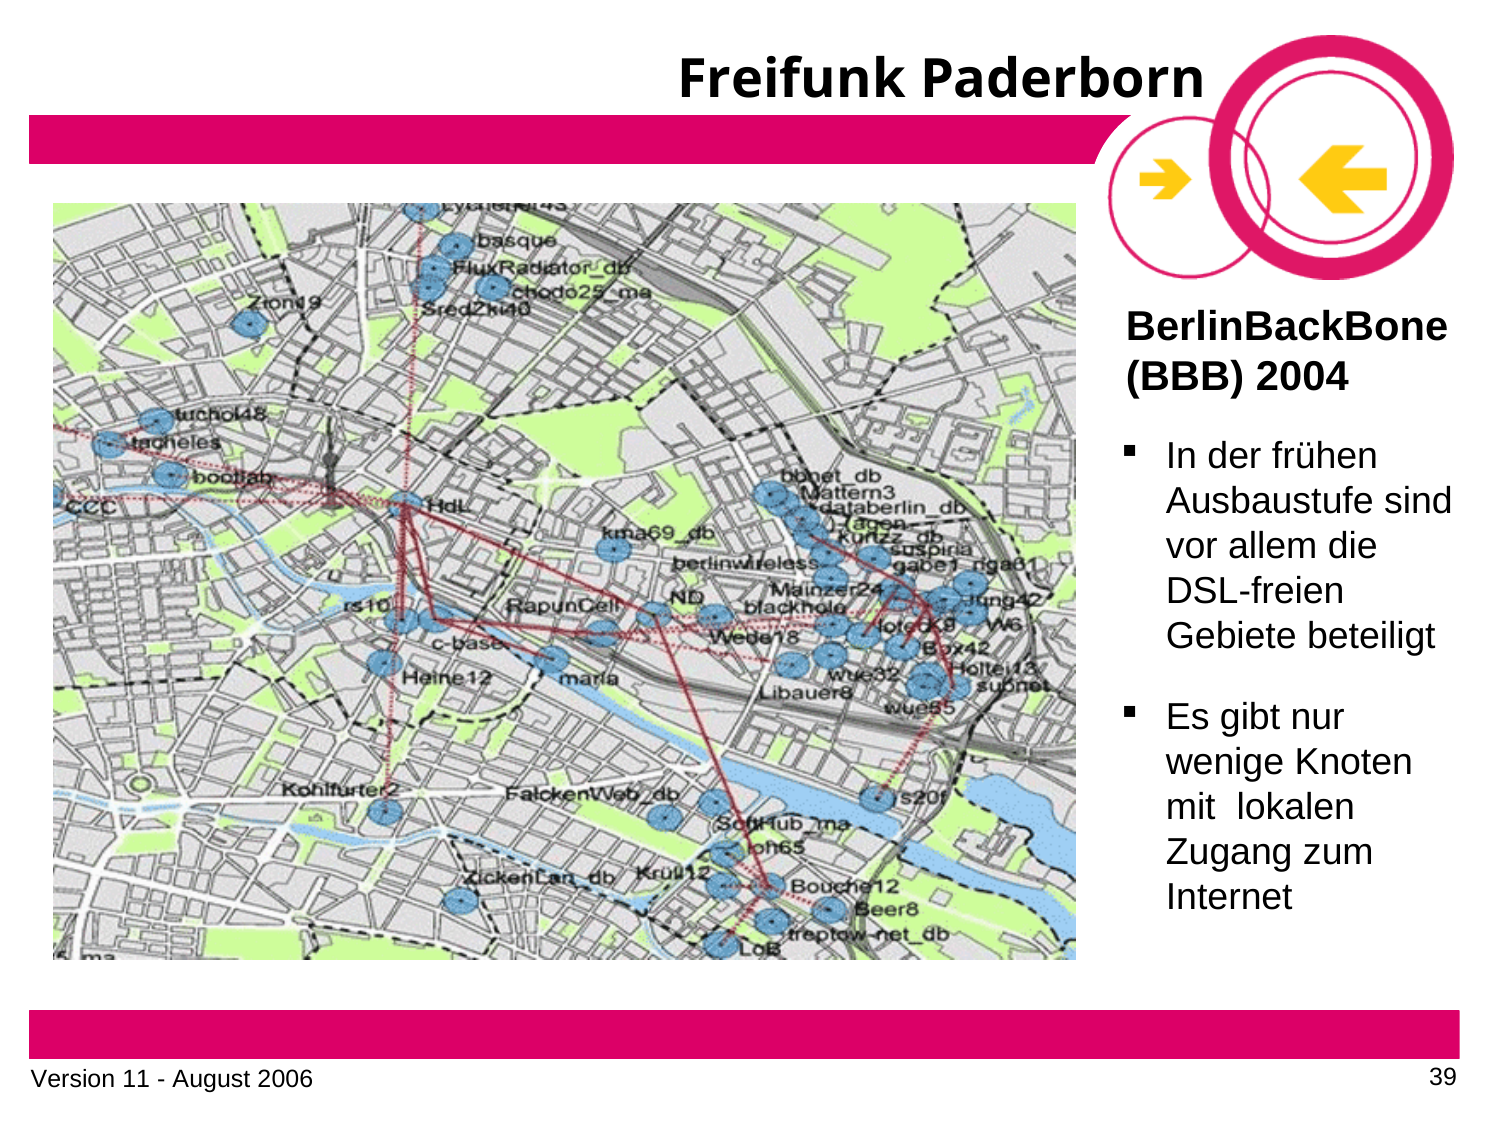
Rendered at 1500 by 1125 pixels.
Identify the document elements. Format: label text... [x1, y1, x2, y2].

text_box BerlinBackBone (BBB) 2004 [1125, 299, 1486, 404]
picture [53, 203, 1076, 960]
picture [1107, 35, 1454, 280]
text_box In der frühen Ausbaustufe sind vor allem die DSL-freien Gebiete beteiligt Es gibt nur wenige Knoten mit lokalen Zugang zum Internet [1091, 353, 1479, 954]
